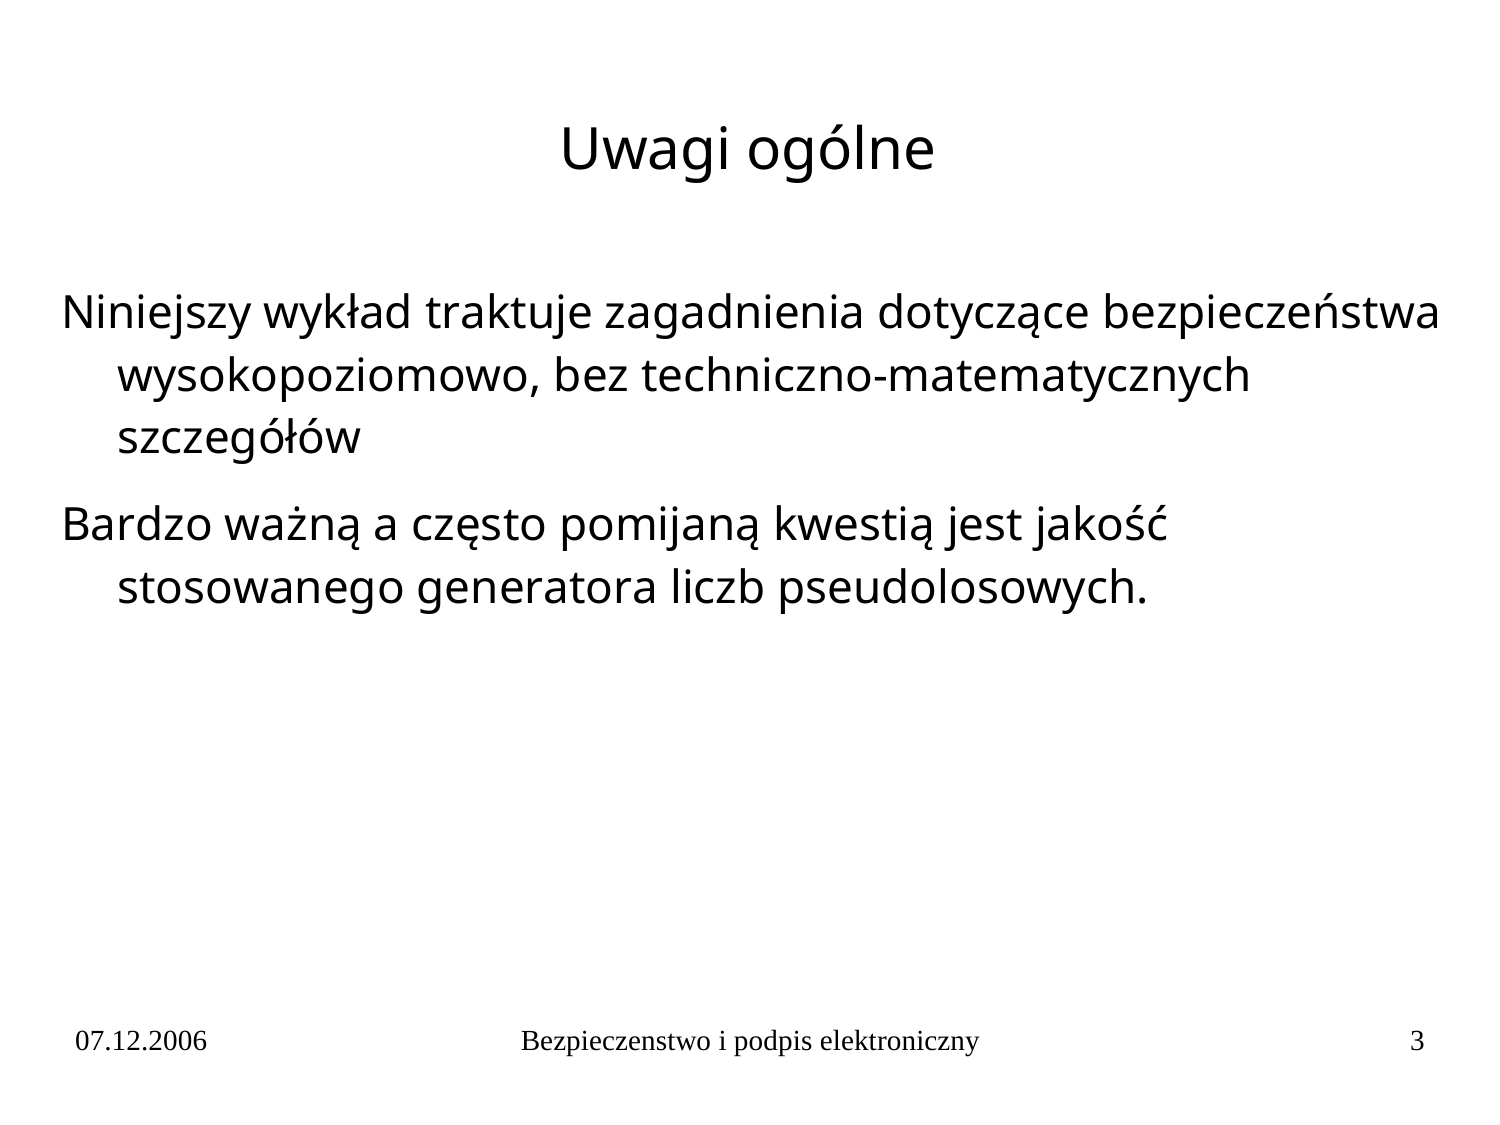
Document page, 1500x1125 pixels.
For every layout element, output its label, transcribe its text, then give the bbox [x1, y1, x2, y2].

title Uwagi ogólne [59, 88, 1437, 205]
list Niniejszy wykład traktuje zagadnienia dotyczące bezpieczeństwa wysokopoziomowo, bez techniczno-matematycznych szczegółów Bardzo ważną a często pomijaną kwestią jest jakość stosowanego generatora liczb pseudolosowych. [61, 279, 1448, 969]
